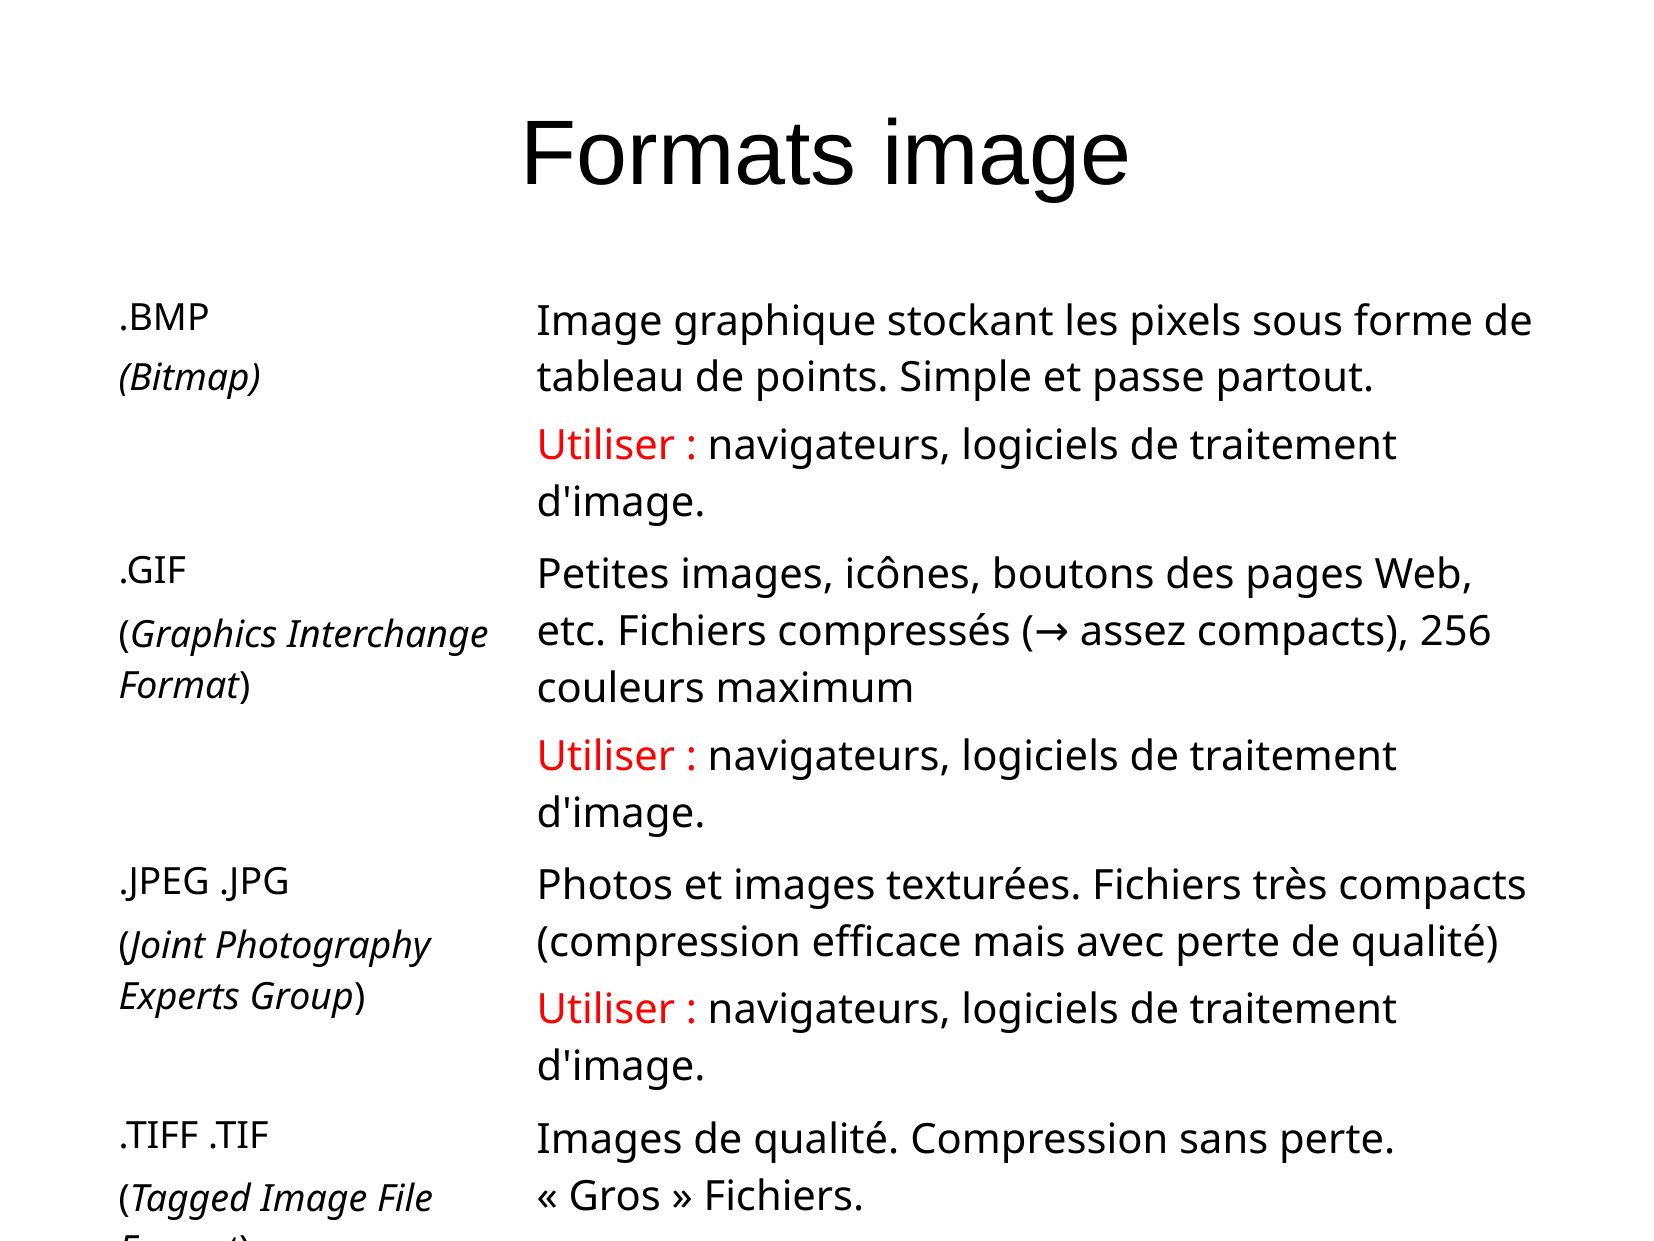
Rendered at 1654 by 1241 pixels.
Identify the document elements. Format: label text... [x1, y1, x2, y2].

table_header .BMP (Bitmap) [104, 283, 522, 536]
table_cell Petites images, icônes, boutons des pages Web, etc. Fichiers compressés (→ assez compacts), 256 couleurs maximum Utiliser : navigateurs, logiciels de traitement d'image. [522, 536, 1554, 847]
table_cell .TIFF .TIF (Tagged Image File Format) [104, 1101, 522, 1241]
table_cell .GIF (Graphics Interchange Format) [104, 536, 522, 847]
table_cell Images de qualité. Compression sans perte. « Gros » Fichiers. Utiliser : Windows : Irfan View. Mac : SimpleImage [522, 1101, 1554, 1241]
table_cell .JPEG .JPG (Joint Photography Experts Group) [104, 847, 522, 1101]
title Formats image [82, 49, 1571, 257]
table_header Image graphique stockant les pixels sous forme de tableau de points. Simple et passe partout. Utiliser : navigateurs, logiciels de traitement d'image. [522, 283, 1554, 536]
table_cell Photos et images texturées. Fichiers très compacts (compression efficace mais avec perte de qualité) Utiliser : navigateurs, logiciels de traitement d'image. [522, 847, 1554, 1101]
